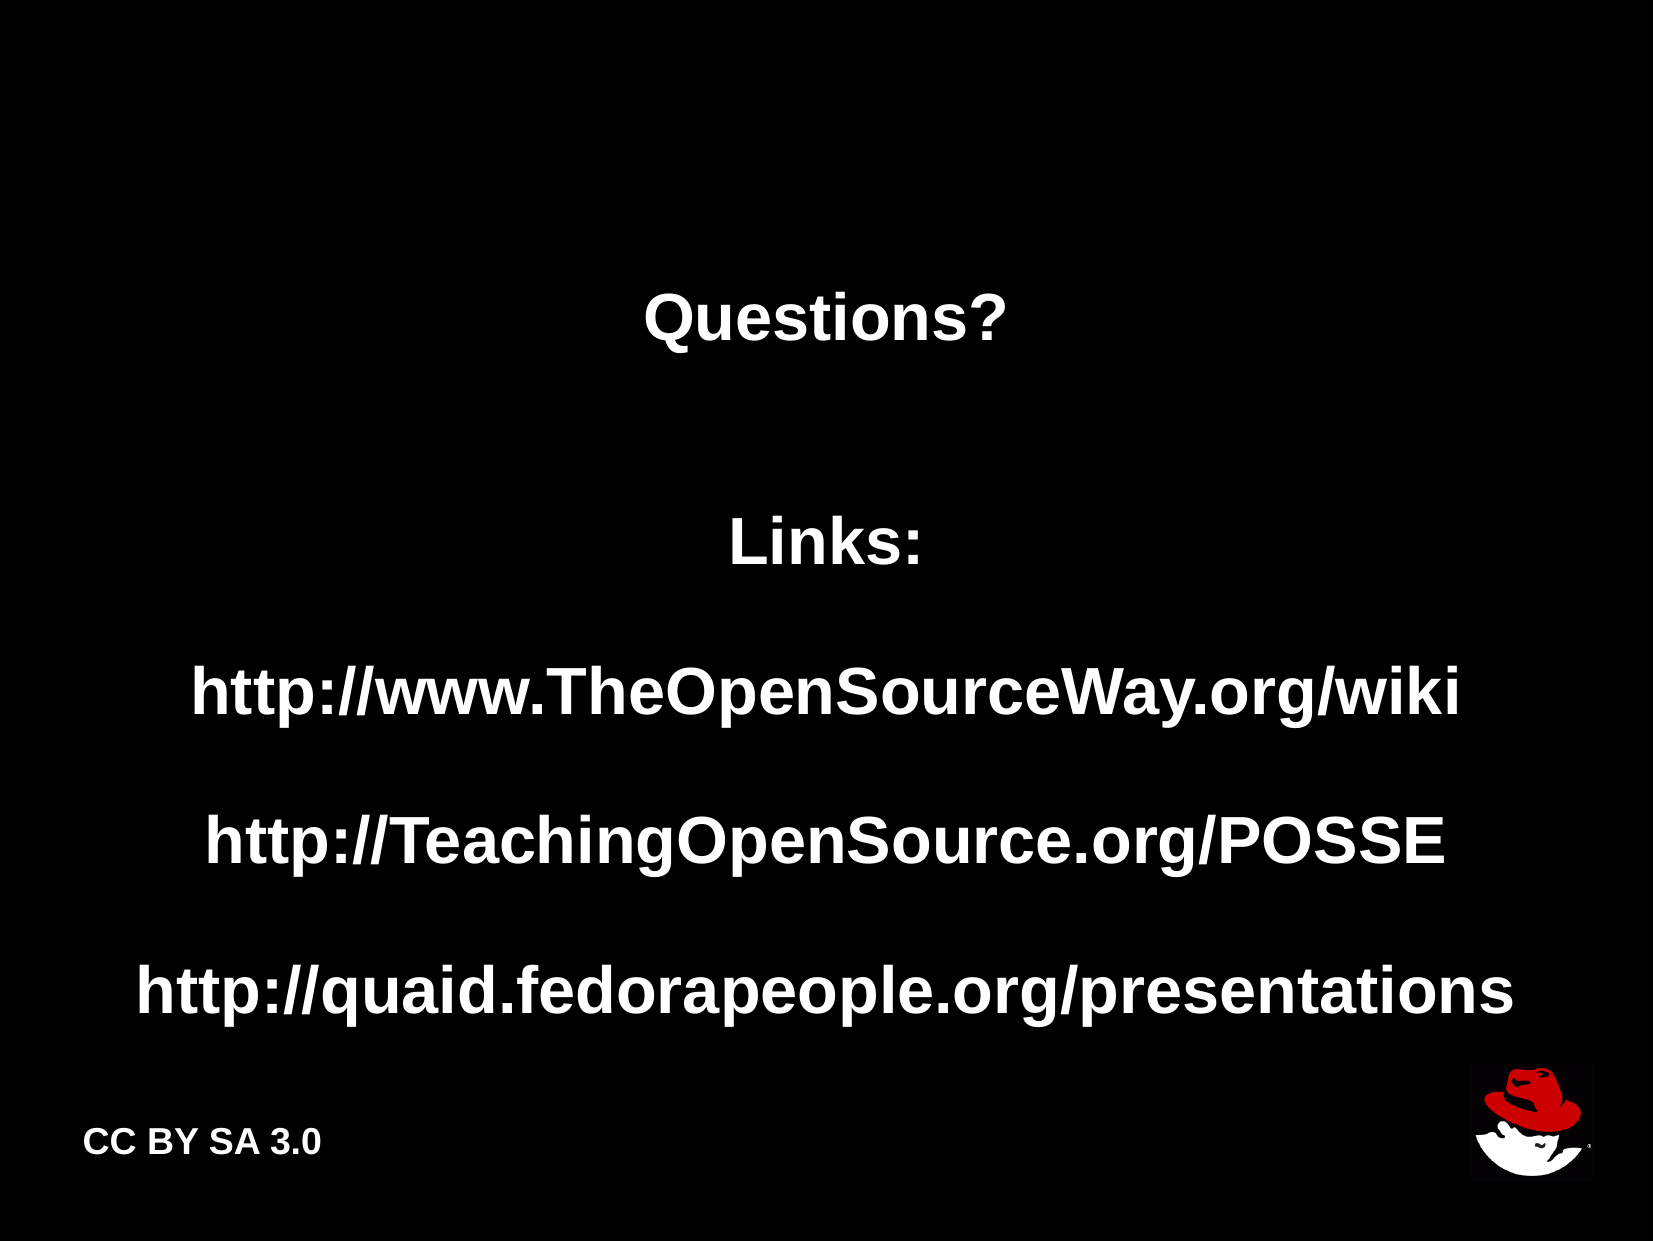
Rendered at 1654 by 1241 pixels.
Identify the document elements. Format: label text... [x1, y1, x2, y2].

text_box CC BY SA 3.0 [82, 1109, 1571, 1174]
picture [1470, 1063, 1594, 1182]
subtitle Questions? Links: http://www.TheOpenSourceWay.org/wiki http://TeachingOpenSource.org/POSSE http://quaid.fedorapeople.org/presentations [82, 49, 1571, 1109]
